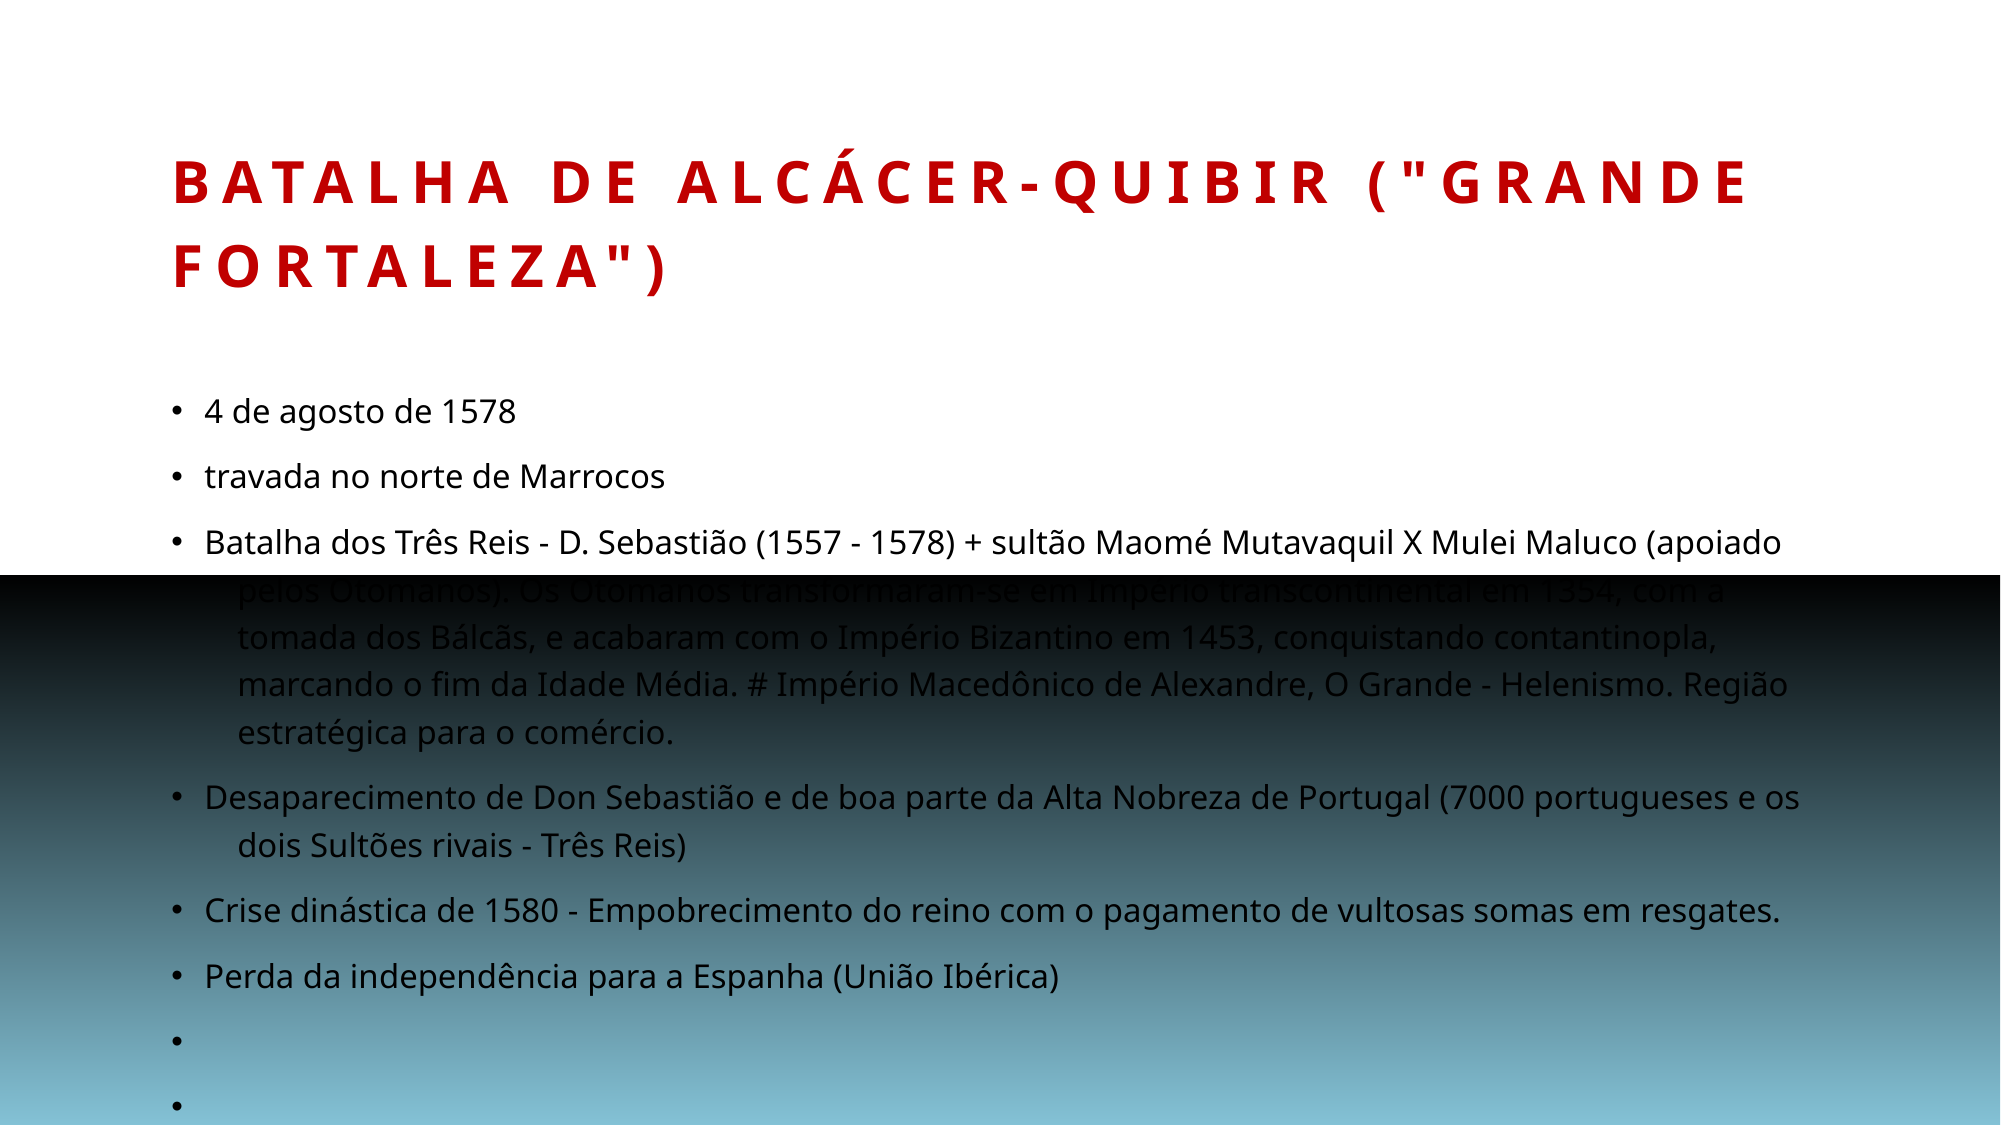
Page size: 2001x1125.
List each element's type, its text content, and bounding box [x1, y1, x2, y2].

title Batalha de Alcácer-Quibir ("grande fortaleza") [156, 124, 1844, 313]
list 4 de agosto de 1578 travada no norte de Marrocos Batalha dos Três Reis - D. Sebastião (1557 - 1578) + sultão Maomé Mutavaquil X Mulei Maluco (apoiado pelos Otomanos). Os Otomanos transformaram-se em Império transcontinental em 1354, com a tomada dos Bálcãs, e acabaram com o Império Bizantino em 1453, conquistando contantinopla, marcando o fim da Idade Média. # Império Macedônico de Alexandre, O Grande - Helenismo. Região estratégica para o comércio. Desaparecimento de Don Sebastião e de boa parte da Alta Nobreza de Portugal (7000 portugueses e os dois Sultões rivais - Três Reis) Crise dinástica de 1580 - Empobrecimento do reino com o pagamento de vultosas somas em resgates. Perda da independência para a Espanha (União Ibérica) [156, 375, 1844, 1014]
